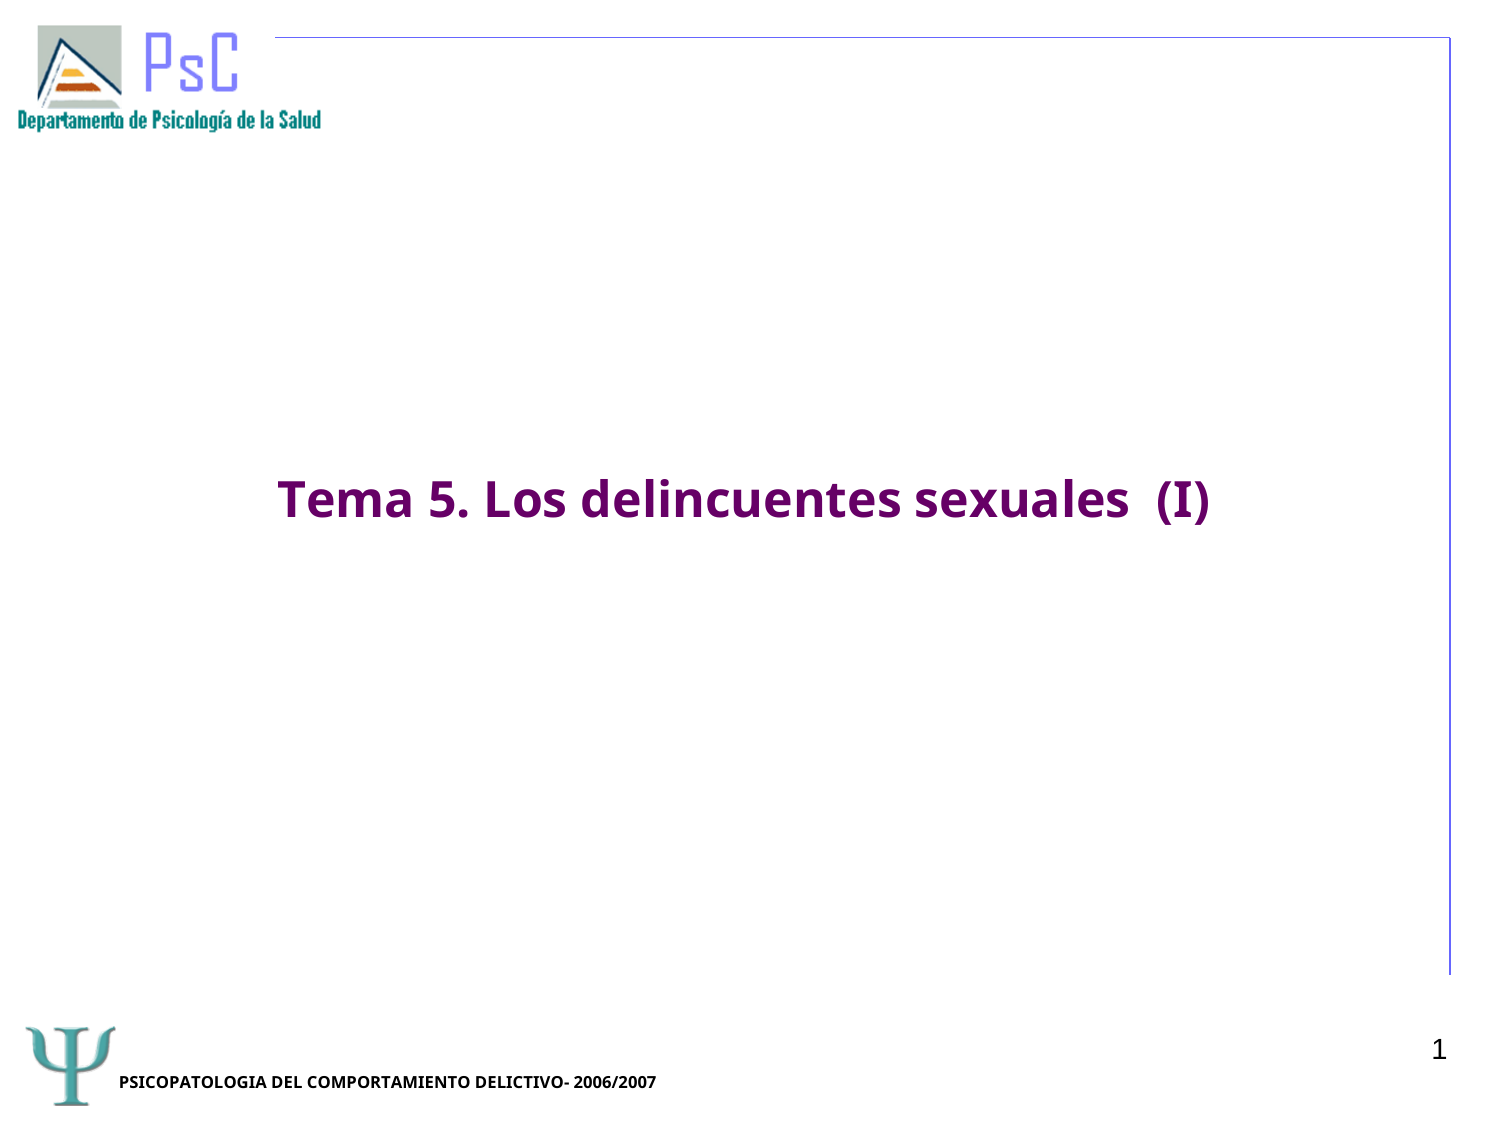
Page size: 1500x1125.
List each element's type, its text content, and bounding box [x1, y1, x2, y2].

picture [24, 1024, 116, 1106]
picture [0, 0, 330, 138]
title Tema 5. Los delincuentes sexuales (I) [87, 371, 1400, 626]
